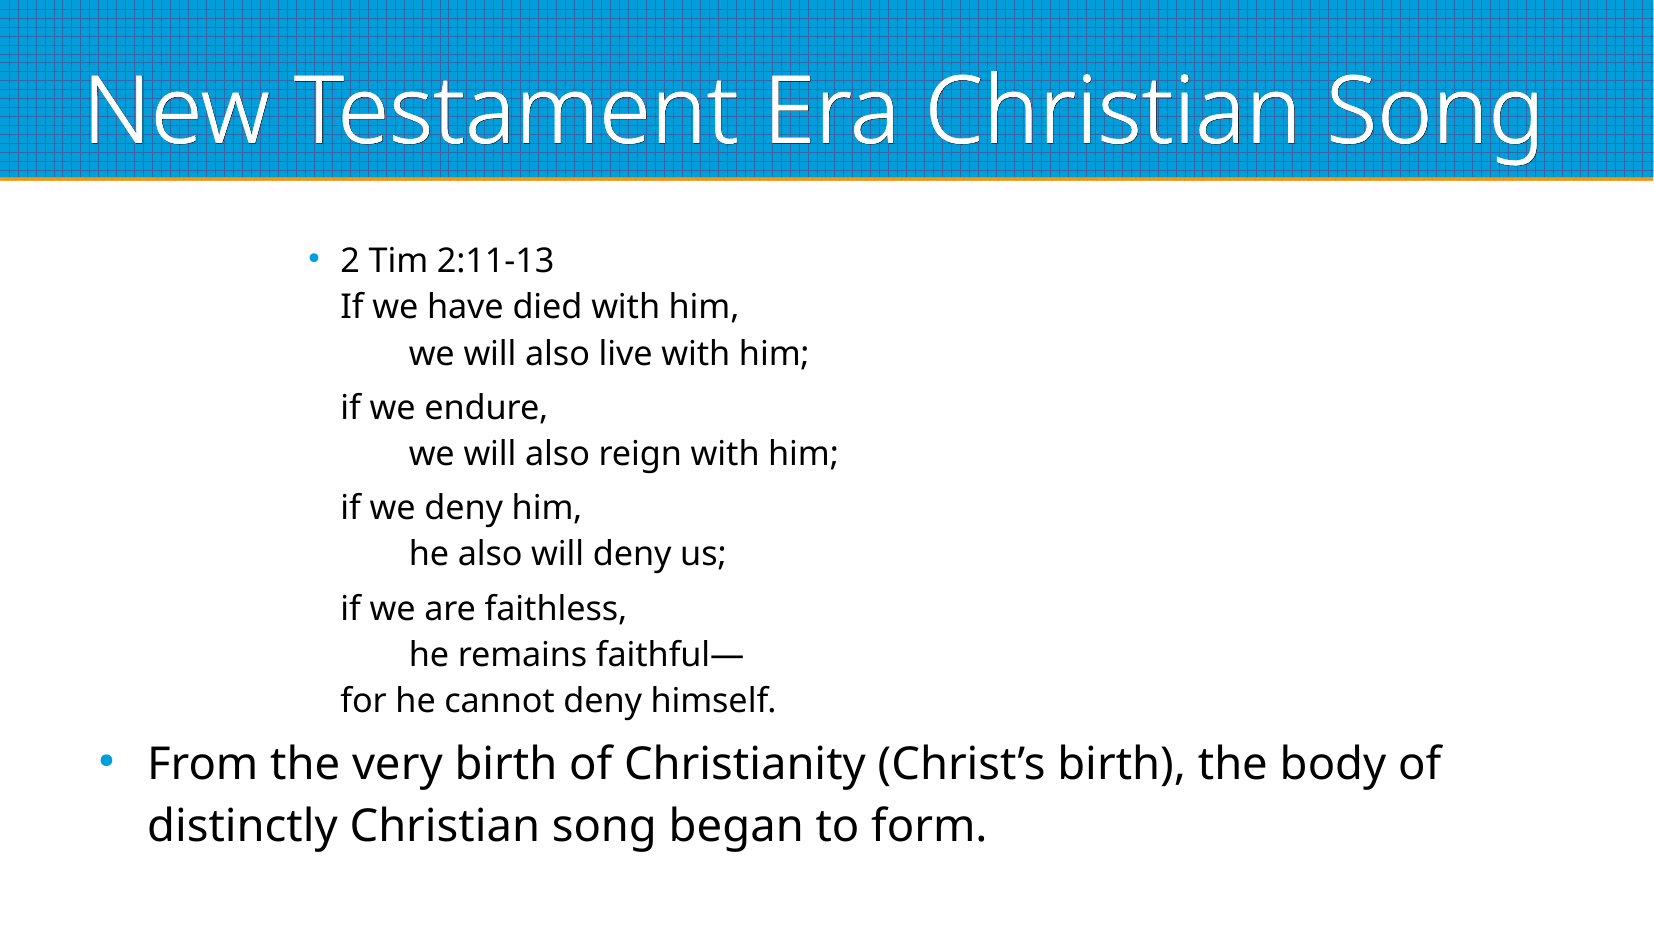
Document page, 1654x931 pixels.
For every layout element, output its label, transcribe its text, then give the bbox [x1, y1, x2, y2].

title New Testament Era Christian Song [82, 14, 1571, 171]
list 2 Tim 2:11-13 If we have died with him, we will also live with him; if we endure, we will also reign with him; if we deny him, he also will deny us; if we are faithless, he remains faithful— for he cannot deny himself. From the very birth of Christianity (Christ’s birth), the body of distinctly Christian song began to form. [82, 236, 1563, 863]
